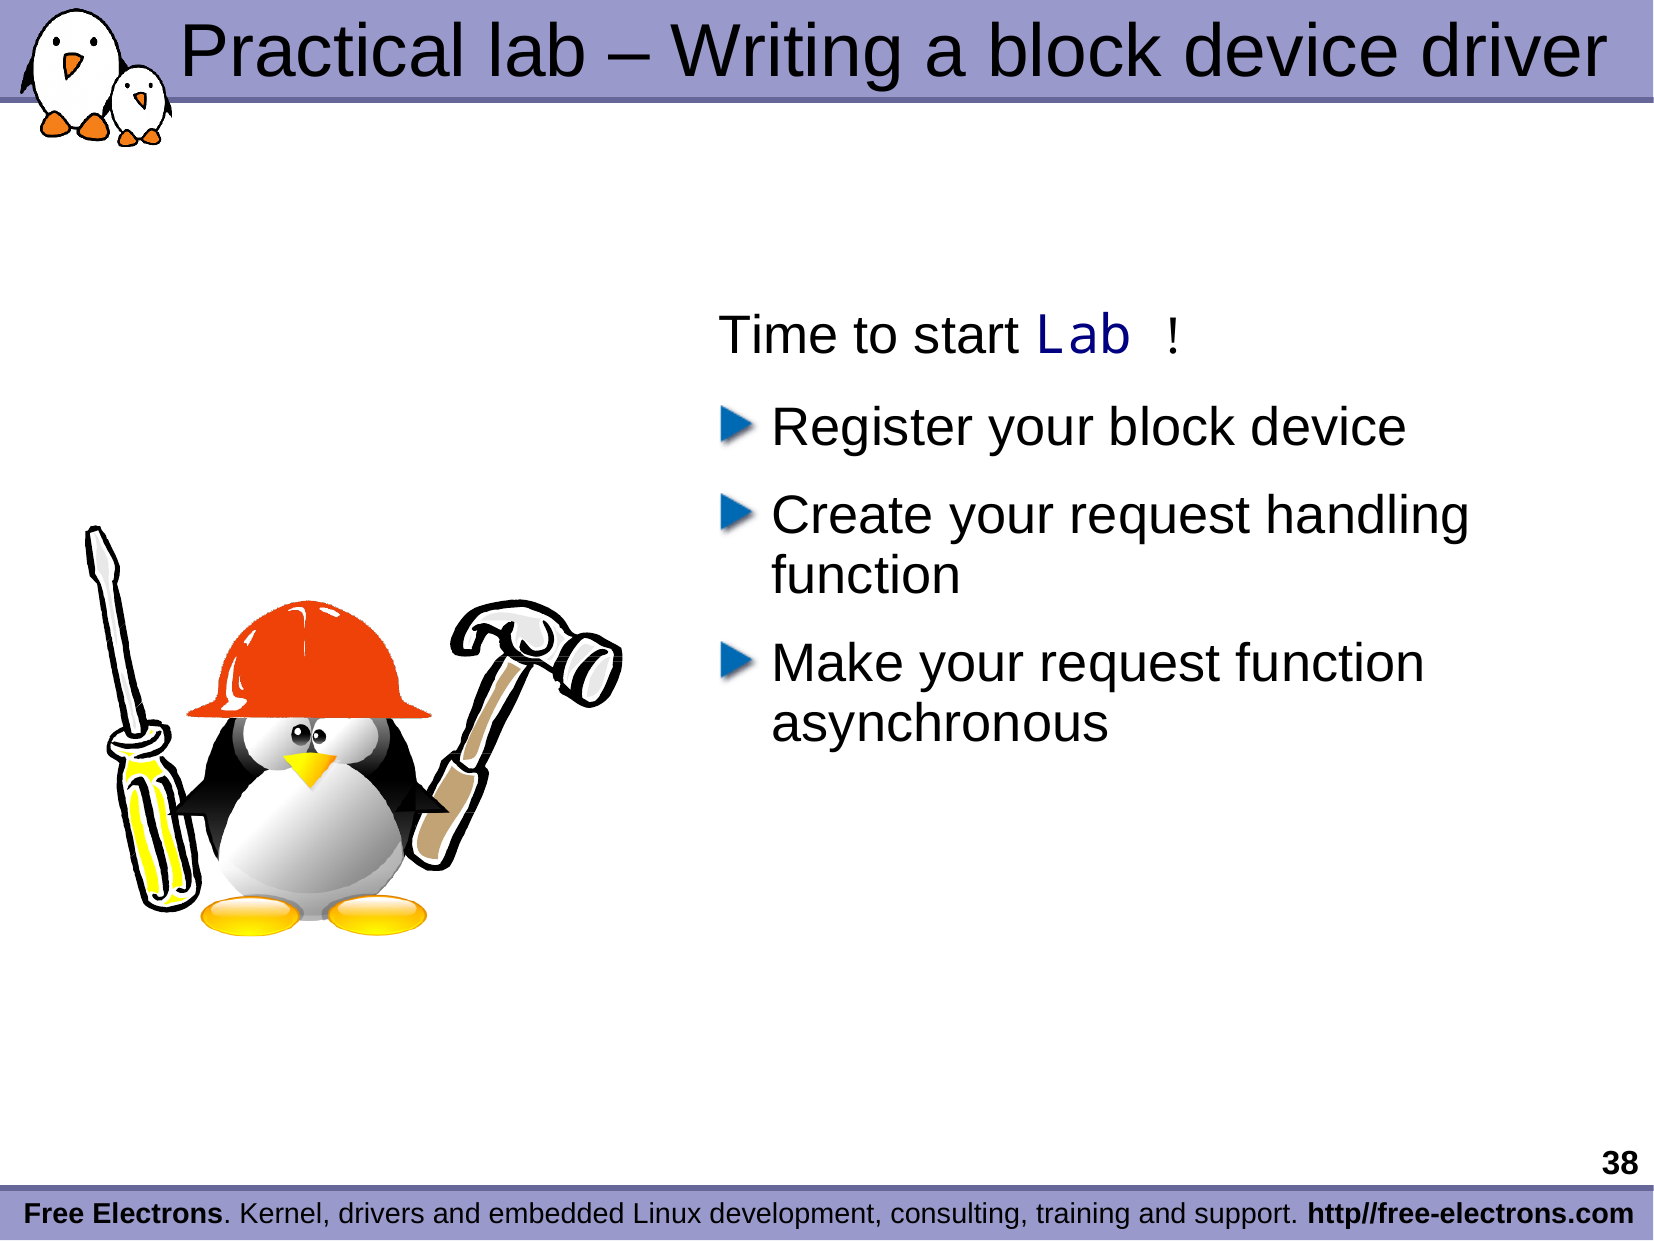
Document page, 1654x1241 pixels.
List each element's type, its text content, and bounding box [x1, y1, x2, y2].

picture [162, 597, 452, 937]
picture [20, 8, 172, 147]
text_box [125, 759, 162, 832]
list Time to start Lab ! Register your block device Create your request handling function Make your request function asynchronous [700, 295, 1561, 1027]
text_box [133, 745, 162, 759]
title Practical lab – Writing a block device driver [149, 0, 1640, 100]
text_box [155, 776, 162, 784]
text_box [127, 776, 162, 880]
text_box [85, 525, 162, 913]
text_box [450, 599, 623, 863]
text_box [118, 750, 135, 757]
